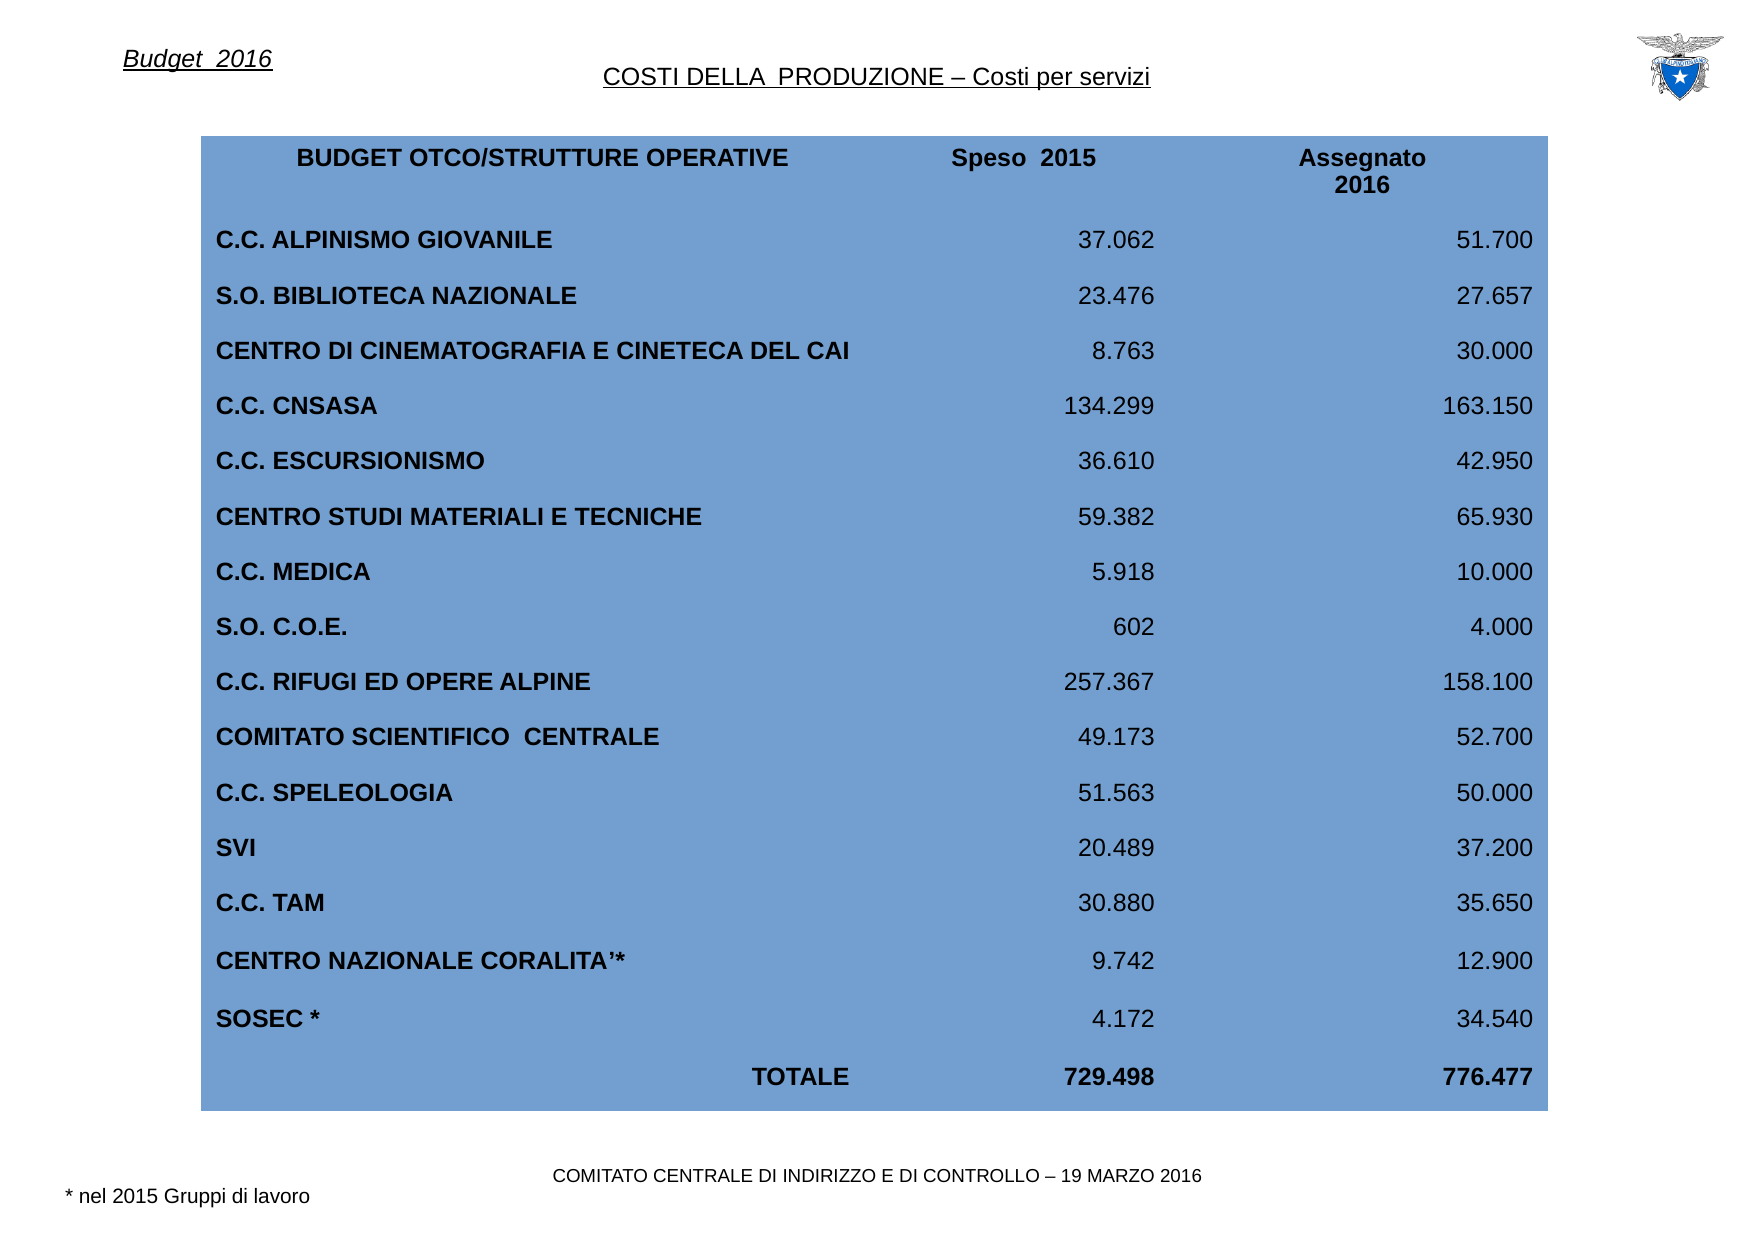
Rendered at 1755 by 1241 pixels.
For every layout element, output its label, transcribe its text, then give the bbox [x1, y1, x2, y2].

table_cell 10.000 [1170, 550, 1548, 605]
table_cell 12.900 [1170, 939, 1548, 997]
text_box * nel 2015 Gruppi di lavoro [50, 1175, 594, 1216]
text_box COSTI DELLA PRODUZIONE – Costi per servizi [292, 53, 1462, 98]
table_cell 51.700 [1170, 219, 1548, 274]
table_cell 5.918 [878, 550, 1170, 605]
table_header Speso 2015 [878, 136, 1170, 219]
table_cell 4.000 [1170, 605, 1548, 660]
picture [1633, 29, 1728, 108]
table_cell 158.100 [1170, 660, 1548, 716]
table_cell S.O. BIBLIOTECA NAZIONALE [201, 274, 878, 329]
table_cell 30.880 [878, 881, 1170, 939]
table_header Assegnato 2016 [1170, 136, 1548, 219]
table_cell 34.540 [1170, 997, 1548, 1055]
table_cell 59.382 [878, 495, 1170, 550]
text_box COMITATO CENTRALE DI INDIRIZZO E DI CONTROLLO – 19 MARZO 2016 [389, 1155, 1365, 1194]
table_cell 37.062 [878, 219, 1170, 274]
text_box Budget 2016 [50, 35, 346, 82]
table_cell 50.000 [1170, 771, 1548, 826]
table_cell COMITATO SCIENTIFICO CENTRALE [201, 716, 878, 771]
table_cell C.C. MEDICA [201, 550, 878, 605]
table_cell TOTALE [201, 1055, 878, 1111]
table_cell S.O. C.O.E. [201, 605, 878, 660]
table_cell 602 [878, 605, 1170, 660]
table_cell C.C. SPELEOLOGIA [201, 771, 878, 826]
table_cell 134.299 [878, 384, 1170, 440]
table_cell C.C. TAM [201, 881, 878, 939]
table_cell 52.700 [1170, 716, 1548, 771]
table_cell 36.610 [878, 440, 1170, 495]
table_cell C.C. ESCURSIONISMO [201, 440, 878, 495]
table_cell CENTRO NAZIONALE CORALITA’* [201, 939, 878, 997]
table_cell 4.172 [878, 997, 1170, 1055]
table_cell 8.763 [878, 329, 1170, 384]
table_cell CENTRO DI CINEMATOGRAFIA E CINETECA DEL CAI [201, 329, 878, 384]
table_cell C.C. RIFUGI ED OPERE ALPINE [201, 660, 878, 716]
table_cell CENTRO STUDI MATERIALI E TECNICHE [201, 495, 878, 550]
table_cell 9.742 [878, 939, 1170, 997]
table_cell 163.150 [1170, 384, 1548, 440]
table_cell 30.000 [1170, 329, 1548, 384]
table_cell 27.657 [1170, 274, 1548, 329]
table_cell 49.173 [878, 716, 1170, 771]
table_cell 257.367 [878, 660, 1170, 716]
table_cell 35.650 [1170, 881, 1548, 939]
table_cell 23.476 [878, 274, 1170, 329]
table_cell 20.489 [878, 826, 1170, 881]
table_cell 51.563 [878, 771, 1170, 826]
table_cell SVI [201, 826, 878, 881]
table_cell 776.477 [1170, 1055, 1548, 1111]
table_cell 42.950 [1170, 440, 1548, 495]
table_cell SOSEC * [201, 997, 878, 1055]
table_header BUDGET OTCO/STRUTTURE OPERATIVE [201, 136, 878, 219]
table_cell C.C. CNSASA [201, 384, 878, 440]
table_cell C.C. ALPINISMO GIOVANILE [201, 219, 878, 274]
table_cell 37.200 [1170, 826, 1548, 881]
table_cell 65.930 [1170, 495, 1548, 550]
table_cell 729.498 [878, 1055, 1170, 1111]
